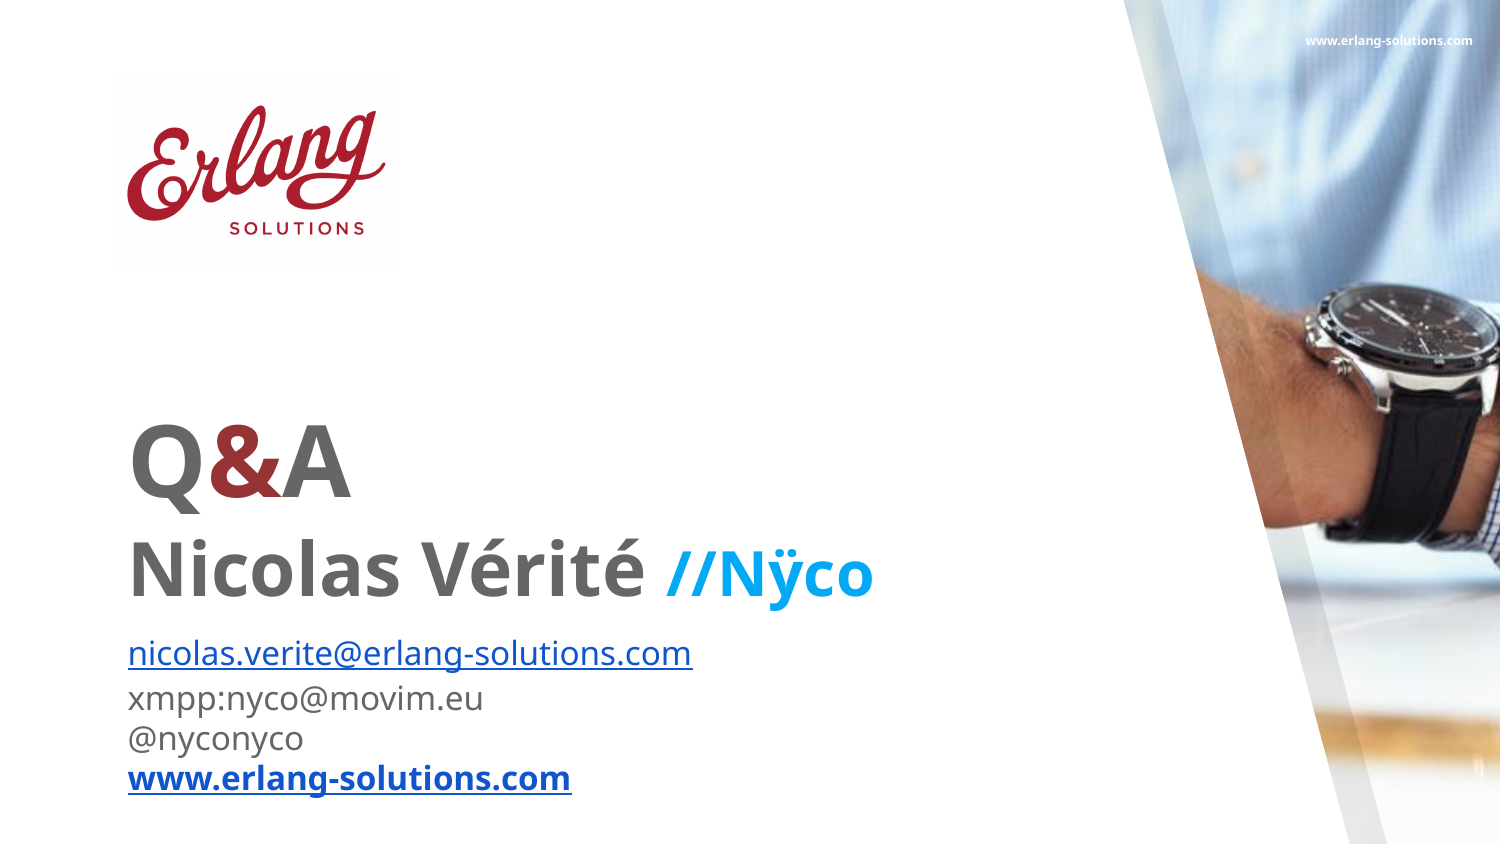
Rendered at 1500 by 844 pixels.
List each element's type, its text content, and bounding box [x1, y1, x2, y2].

picture [112, 74, 402, 269]
picture [1124, 0, 1500, 844]
subtitle Nicolas Vérité //Nÿco [112, 506, 1111, 636]
title Q&A [112, 431, 856, 506]
list nicolas.verite@erlang-solutions.com xmpp:nyco@movim.eu @nyconyco www.erlang-solutions.com [112, 616, 856, 811]
